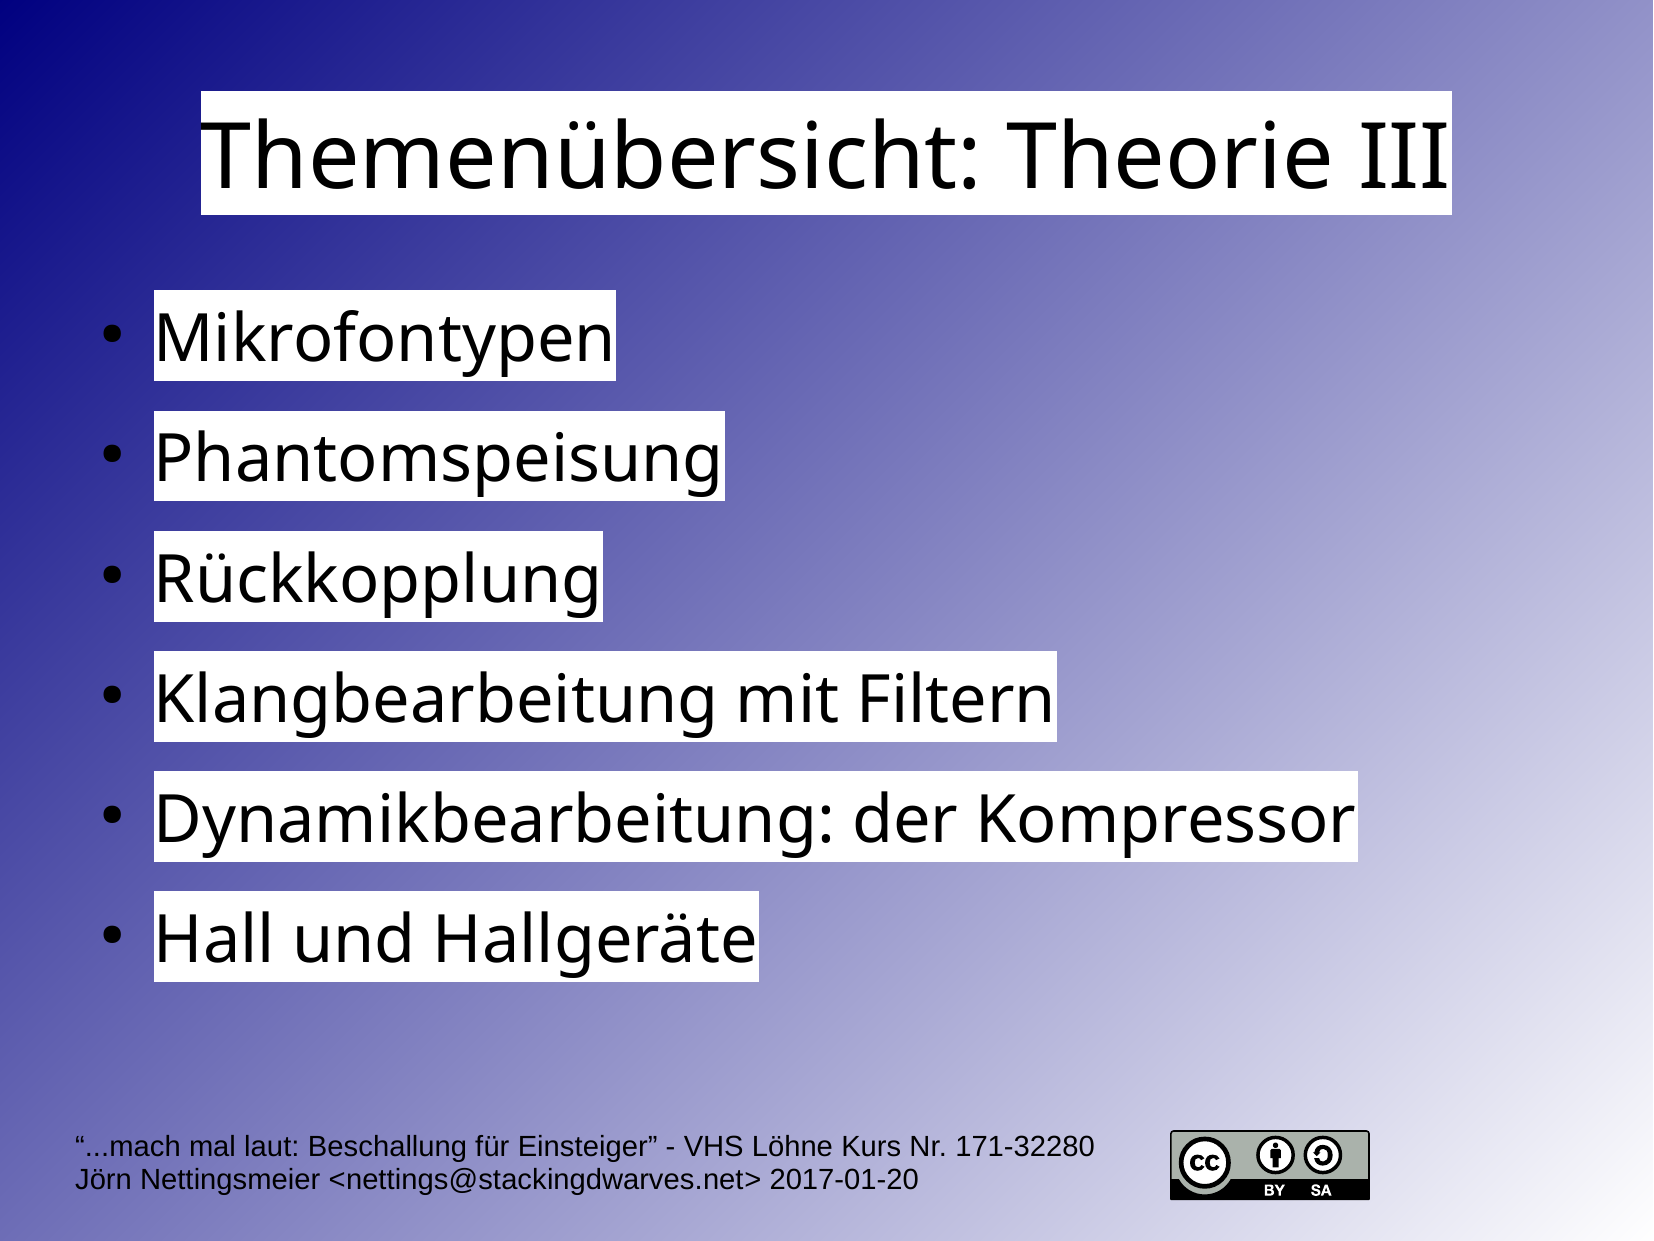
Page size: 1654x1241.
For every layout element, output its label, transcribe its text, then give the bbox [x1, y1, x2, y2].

list Mikrofontypen Phantomspeisung Rückkopplung Klangbearbeitung mit Filtern Dynamikbearbeitung: der Kompressor Hall und Hallgeräte [82, 290, 1571, 1010]
title Themenübersicht: Theorie III [82, 49, 1571, 257]
